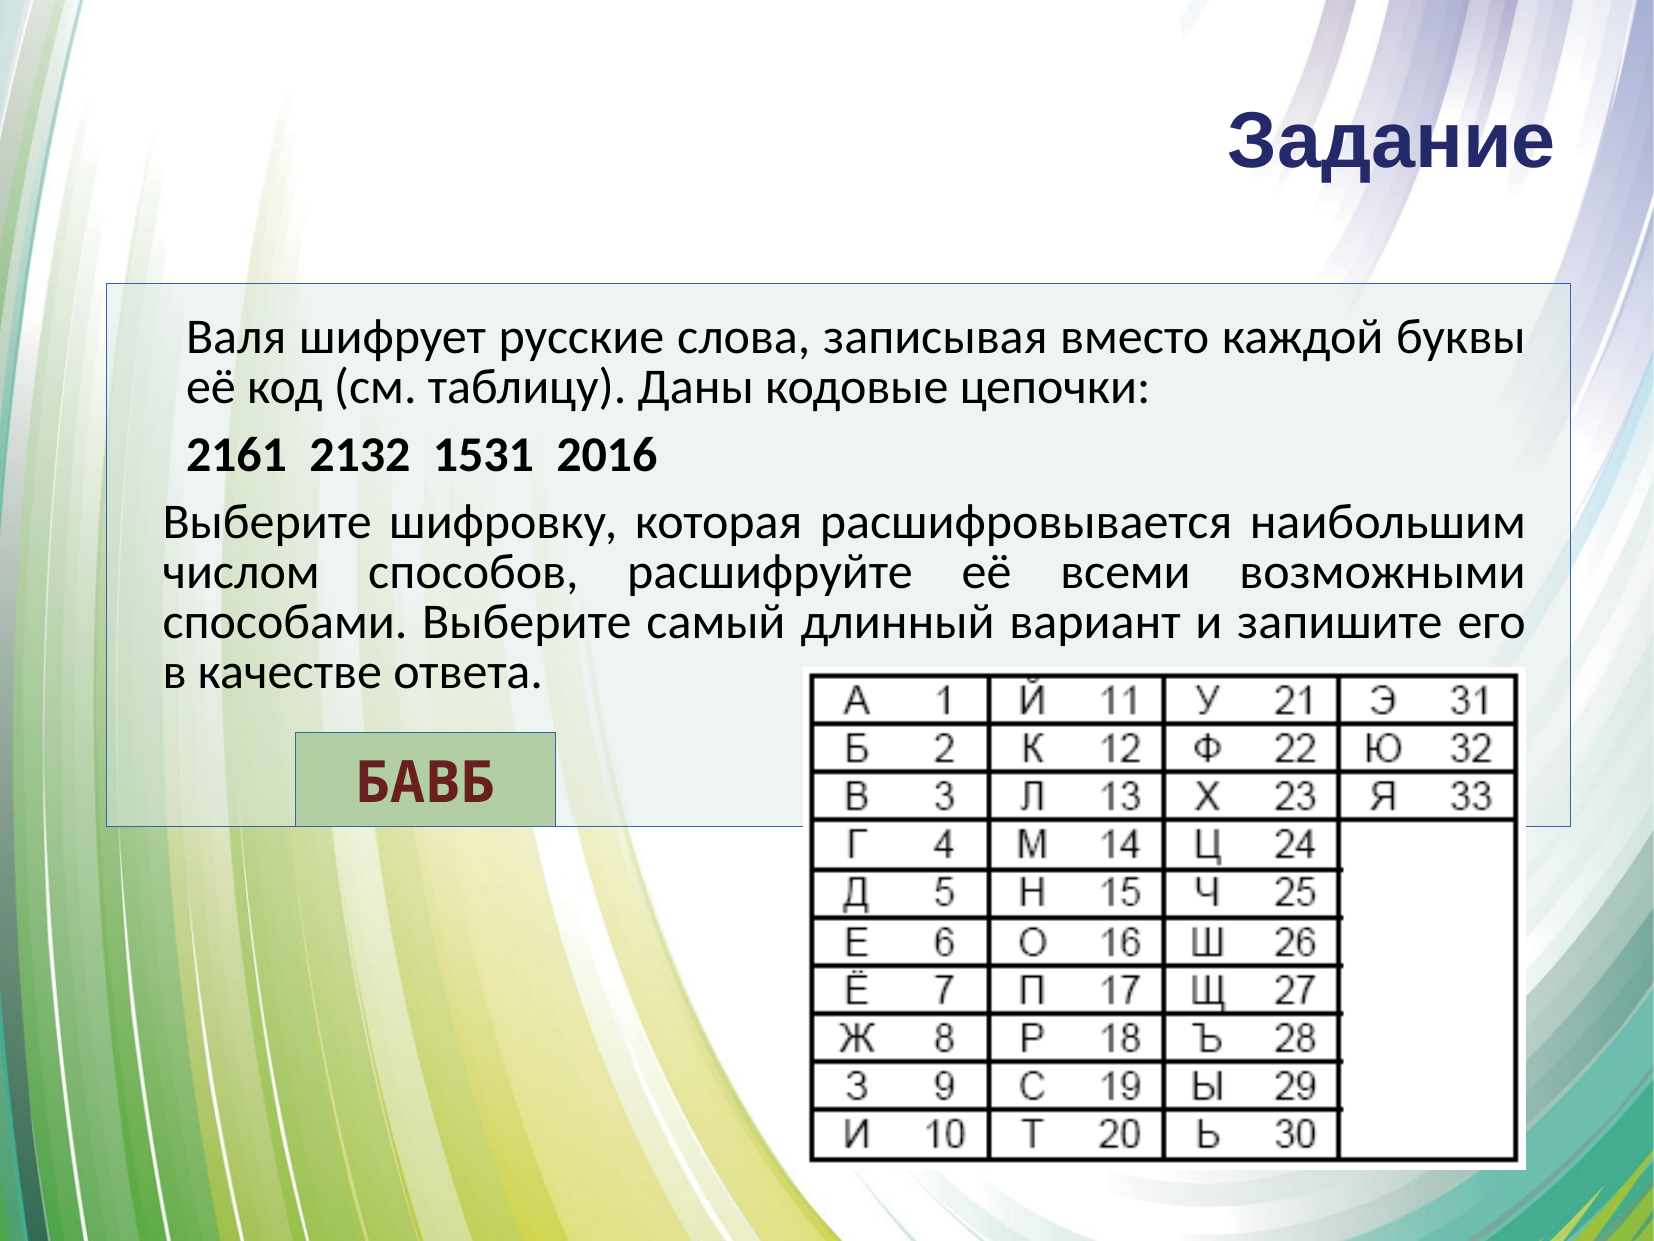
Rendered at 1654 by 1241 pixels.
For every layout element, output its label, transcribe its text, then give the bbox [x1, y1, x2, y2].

text_box БАВБ [295, 732, 556, 827]
text_box Валя шифрует русские слова, записывая вместо каждой буквы её код (см. таблицу). Даны кодовые цепочки: 2161 2132 1531 2016 Выберите шифровку, которая расшифровывается наибольшим числом способов, расшифруйте её всеми возможными способами. Выберите самый длинный вариант и запишите его в качестве ответа. [106, 283, 1571, 827]
text_box Задание [58, 58, 1571, 215]
picture [0, 0, 1654, 1241]
